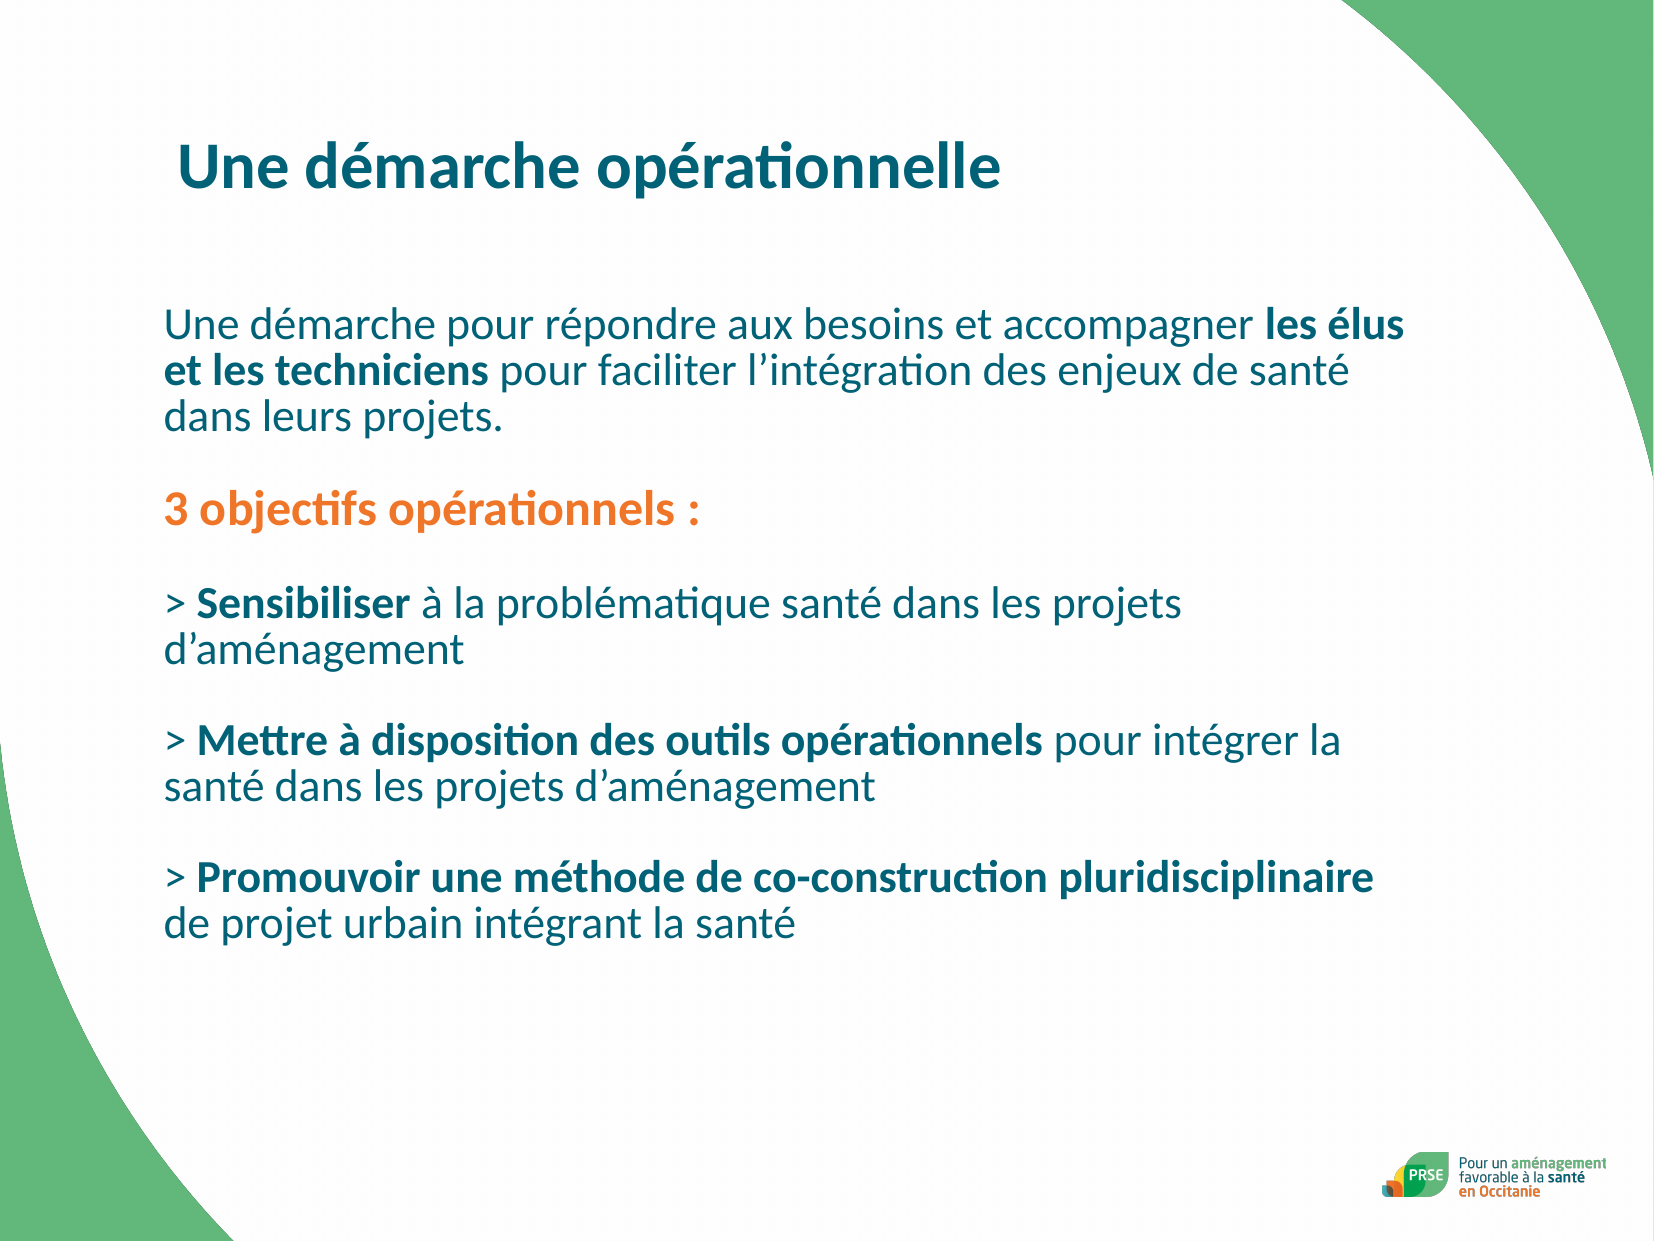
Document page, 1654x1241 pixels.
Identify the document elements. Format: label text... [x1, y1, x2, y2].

text_box Une démarche pour répondre aux besoins et accompagner les élus et les techniciens pour faciliter l’intégration des enjeux de santé dans leurs projets. 3 objectifs opérationnels : > Sensibiliser à la problématique santé dans les projets d’aménagement > Mettre à disposition des outils opérationnels pour intégrer la santé dans les projets d’aménagement > Promouvoir une méthode de co-construction pluridisciplinaire de projet urbain intégrant la santé [148, 297, 1443, 1153]
picture [0, 0, 1654, 1241]
title Une démarche opérationnelle [177, 95, 1619, 249]
